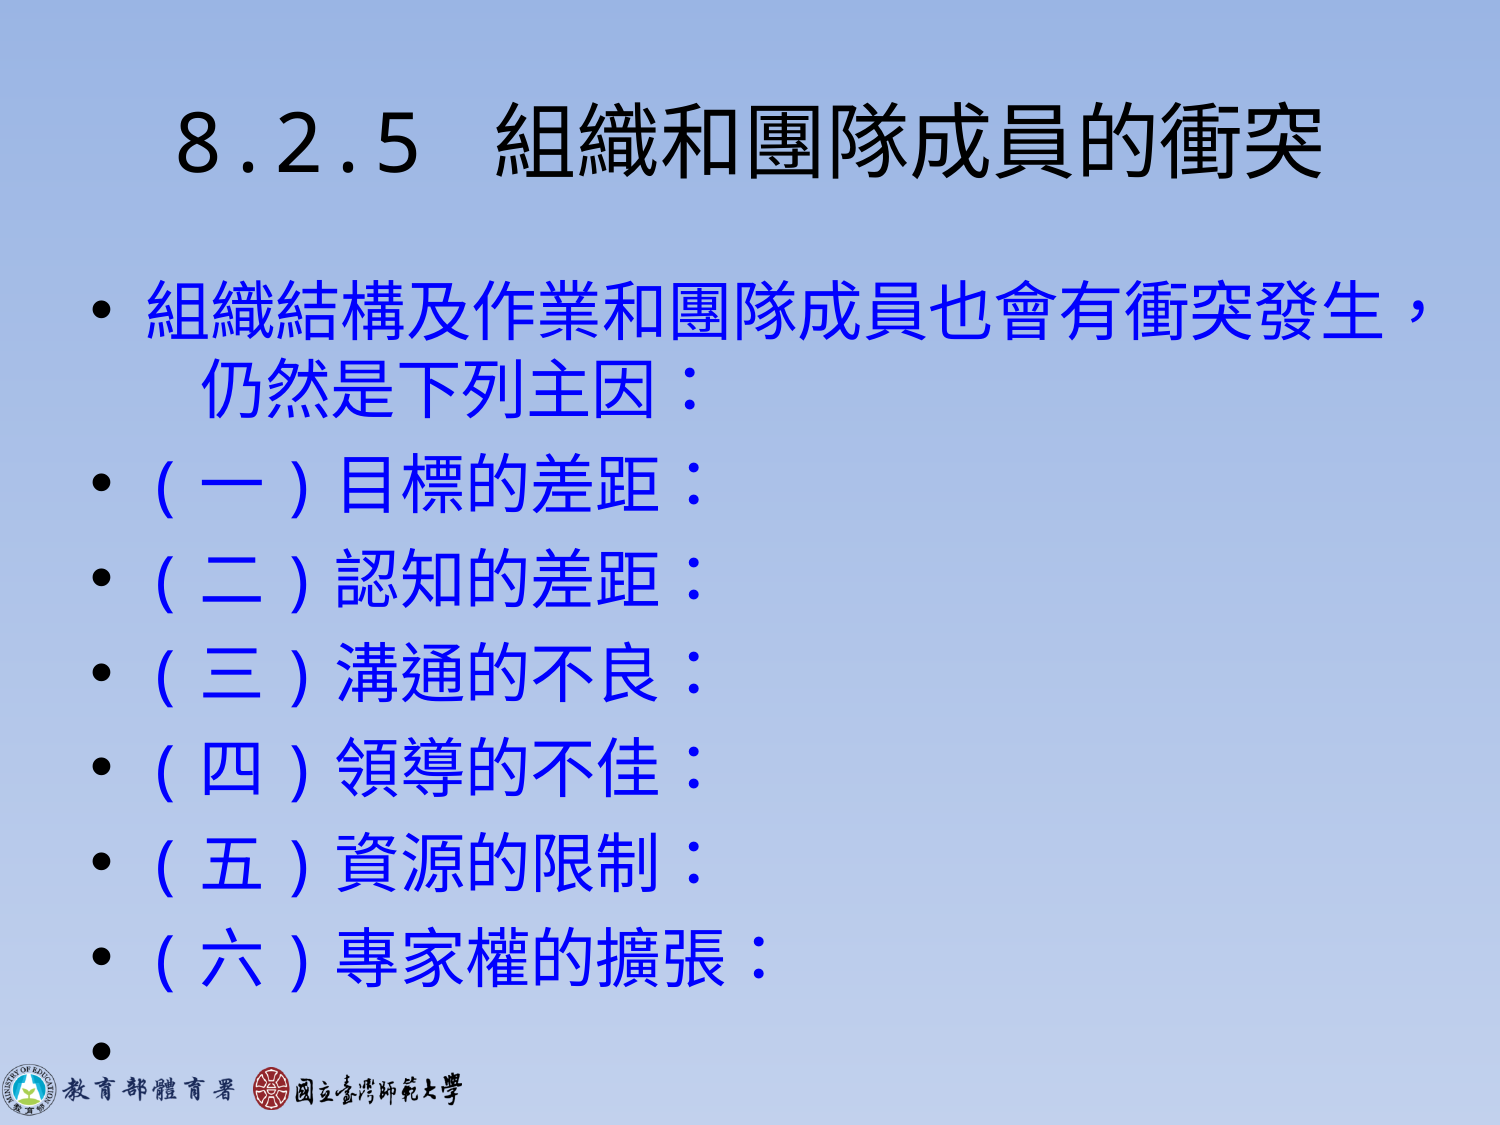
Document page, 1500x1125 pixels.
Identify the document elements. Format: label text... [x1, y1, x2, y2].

list 組織結構及作業和團隊成員也會有衝突發生，仍然是下列主因： (一)目標的差距： (二)認知的差距： (三)溝通的不良： (四)領導的不佳： (五)資源的限制： (六)專家權的擴張： [75, 262, 1426, 1005]
title 8.2.5 組織和團隊成員的衝突 [75, 45, 1426, 233]
